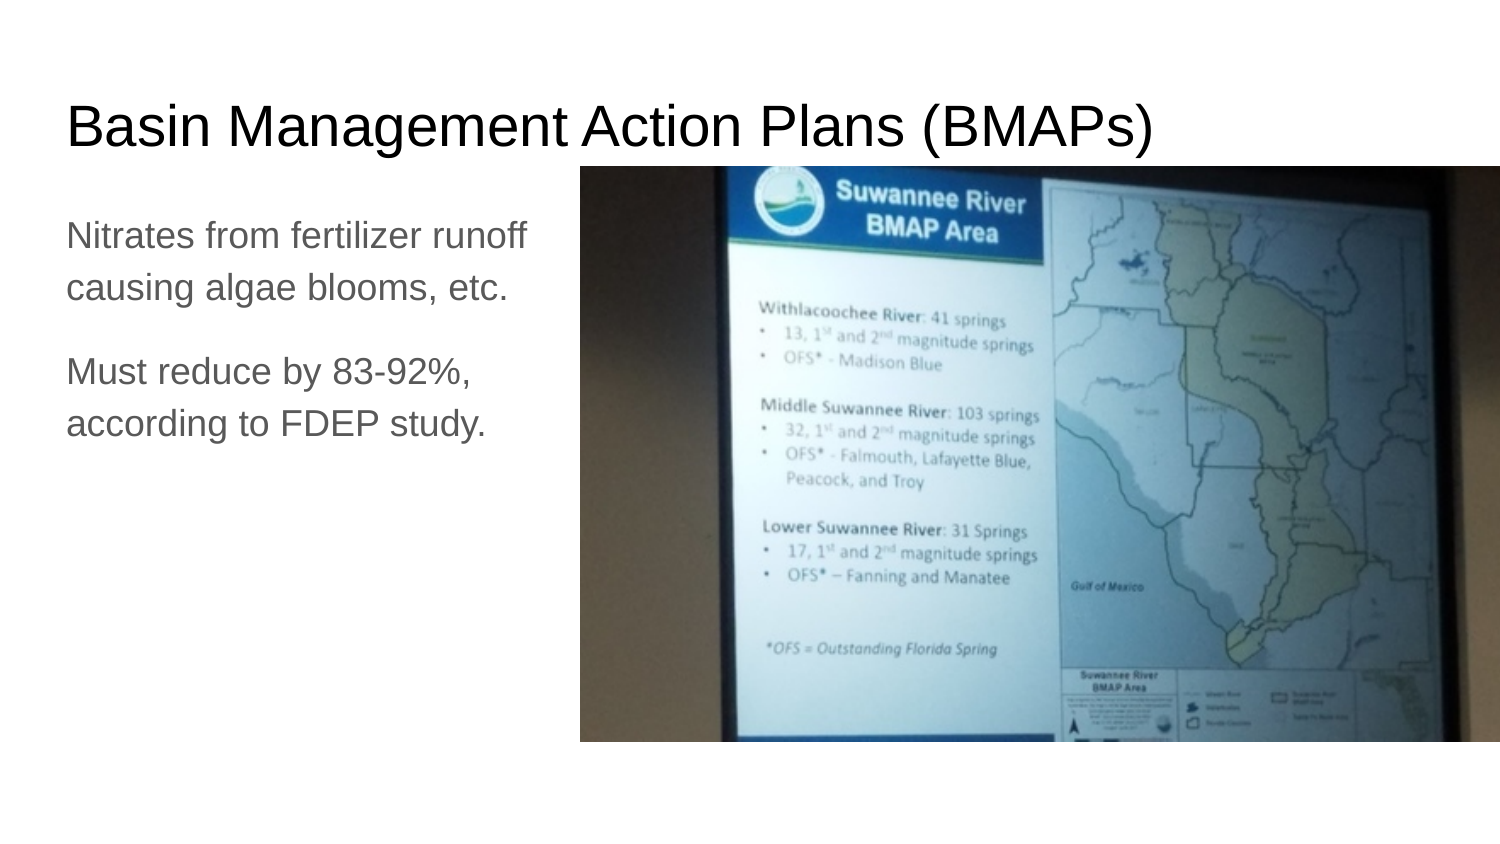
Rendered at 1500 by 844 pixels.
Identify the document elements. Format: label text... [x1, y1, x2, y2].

list Nitrates from fertilizer runoff causing algae blooms, etc. Must reduce by 83-92%, according to FDEP study. [51, 189, 581, 750]
title Basin Management Action Plans (BMAPs) [51, 72, 1466, 167]
picture [580, 166, 1500, 742]
